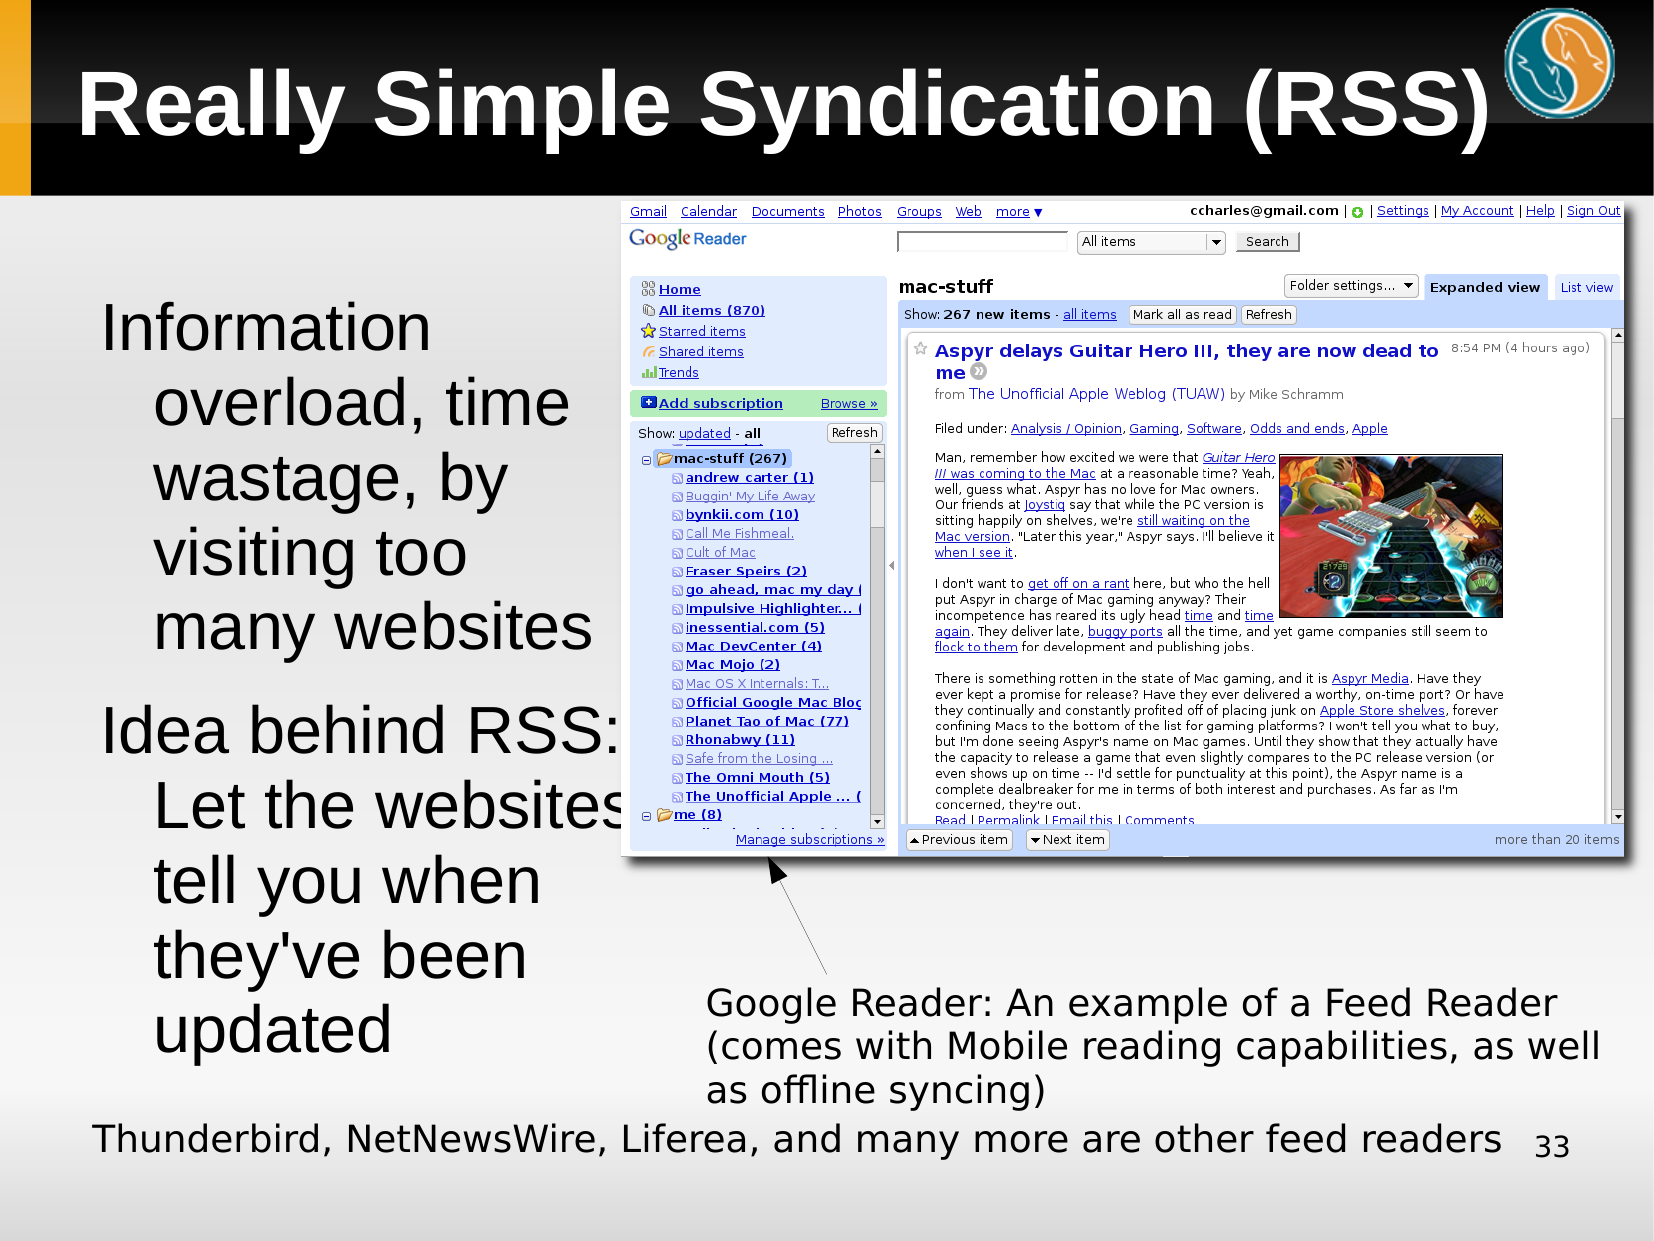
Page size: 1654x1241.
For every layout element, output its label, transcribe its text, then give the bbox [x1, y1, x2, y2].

picture [0, 0, 1654, 1241]
title Really Simple Syndication (RSS) [76, 0, 1565, 208]
list Information overload, time wastage, by visiting too many websites Idea behind RSS: Let the websites tell you when they've been updated [82, 290, 650, 1109]
text_box Google Reader: An example of a Feed Reader (comes with Mobile reading capabilities, as well as offline syncing) [690, 974, 1618, 1120]
text_box Thunderbird, NetNewsWire, Liferea, and many more are other feed readers [77, 1110, 1521, 1169]
